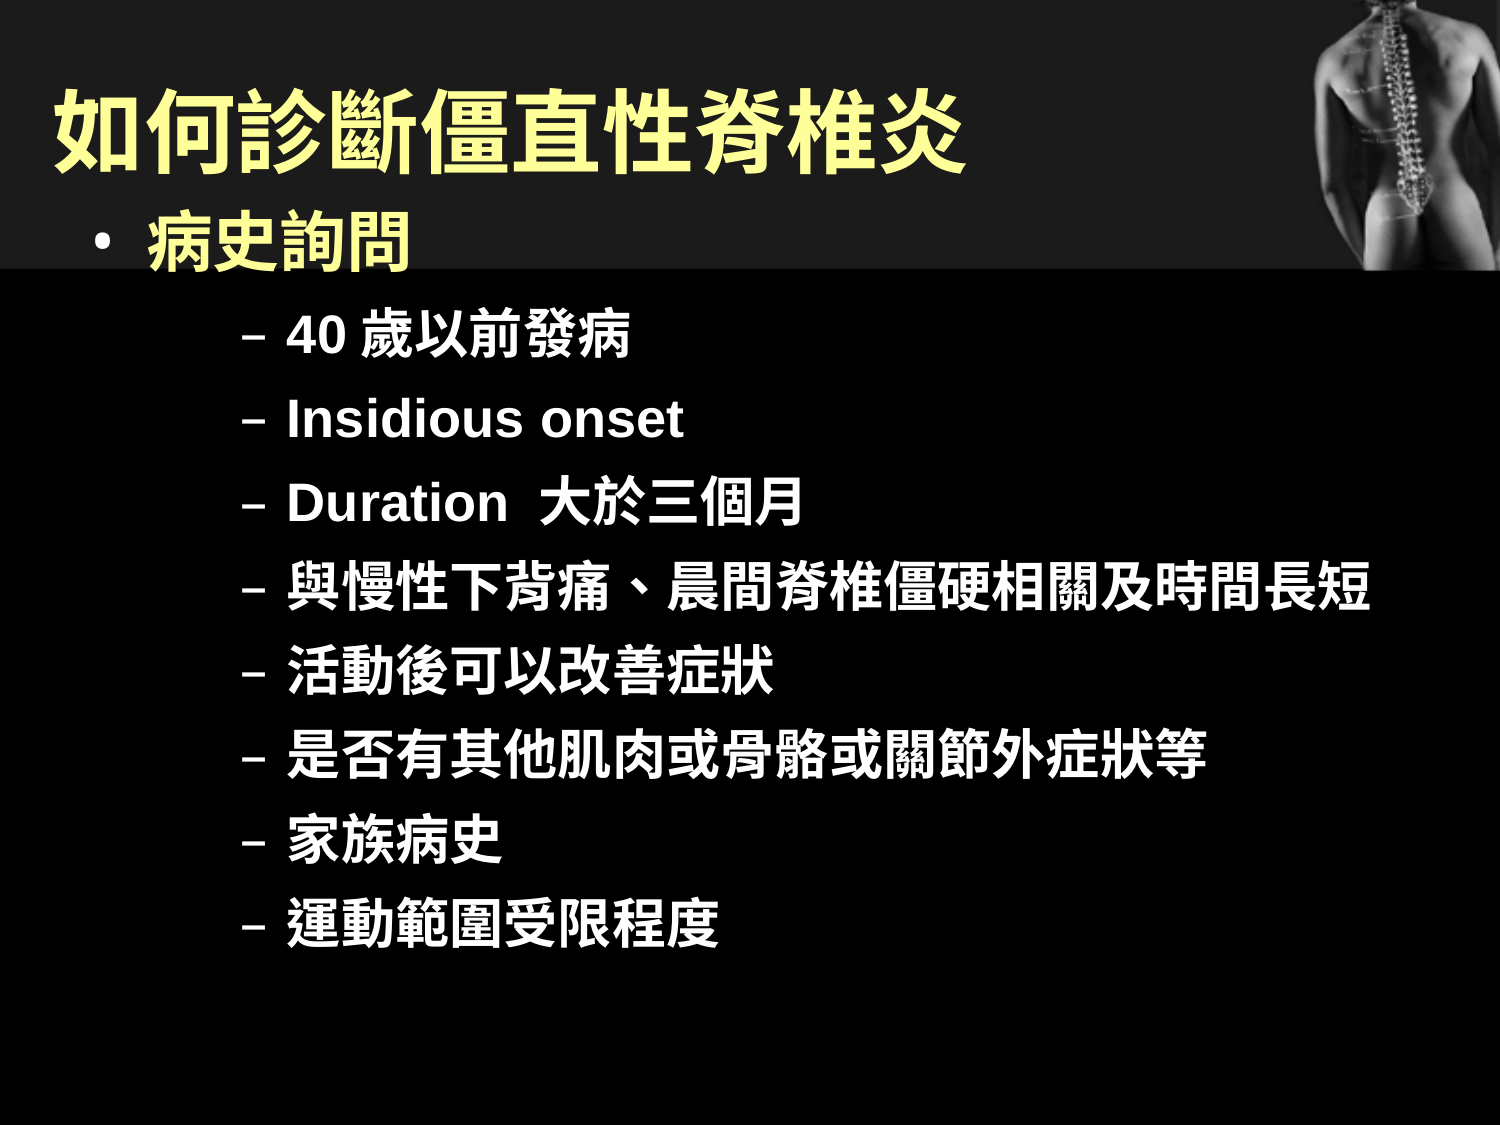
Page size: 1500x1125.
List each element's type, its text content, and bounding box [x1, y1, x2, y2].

title 如何診斷僵直性脊椎炎 [37, 32, 1300, 228]
list 病史詢問 40歲以前發病 Insidious onset Duration 大於三個月 與慢性下背痛、晨間脊椎僵硬相關及時間長短 活動後可以改善症狀 是否有其他肌肉或骨骼或關節外症狀等 家族病史 運動範圍受限程度 [75, 208, 1426, 1071]
